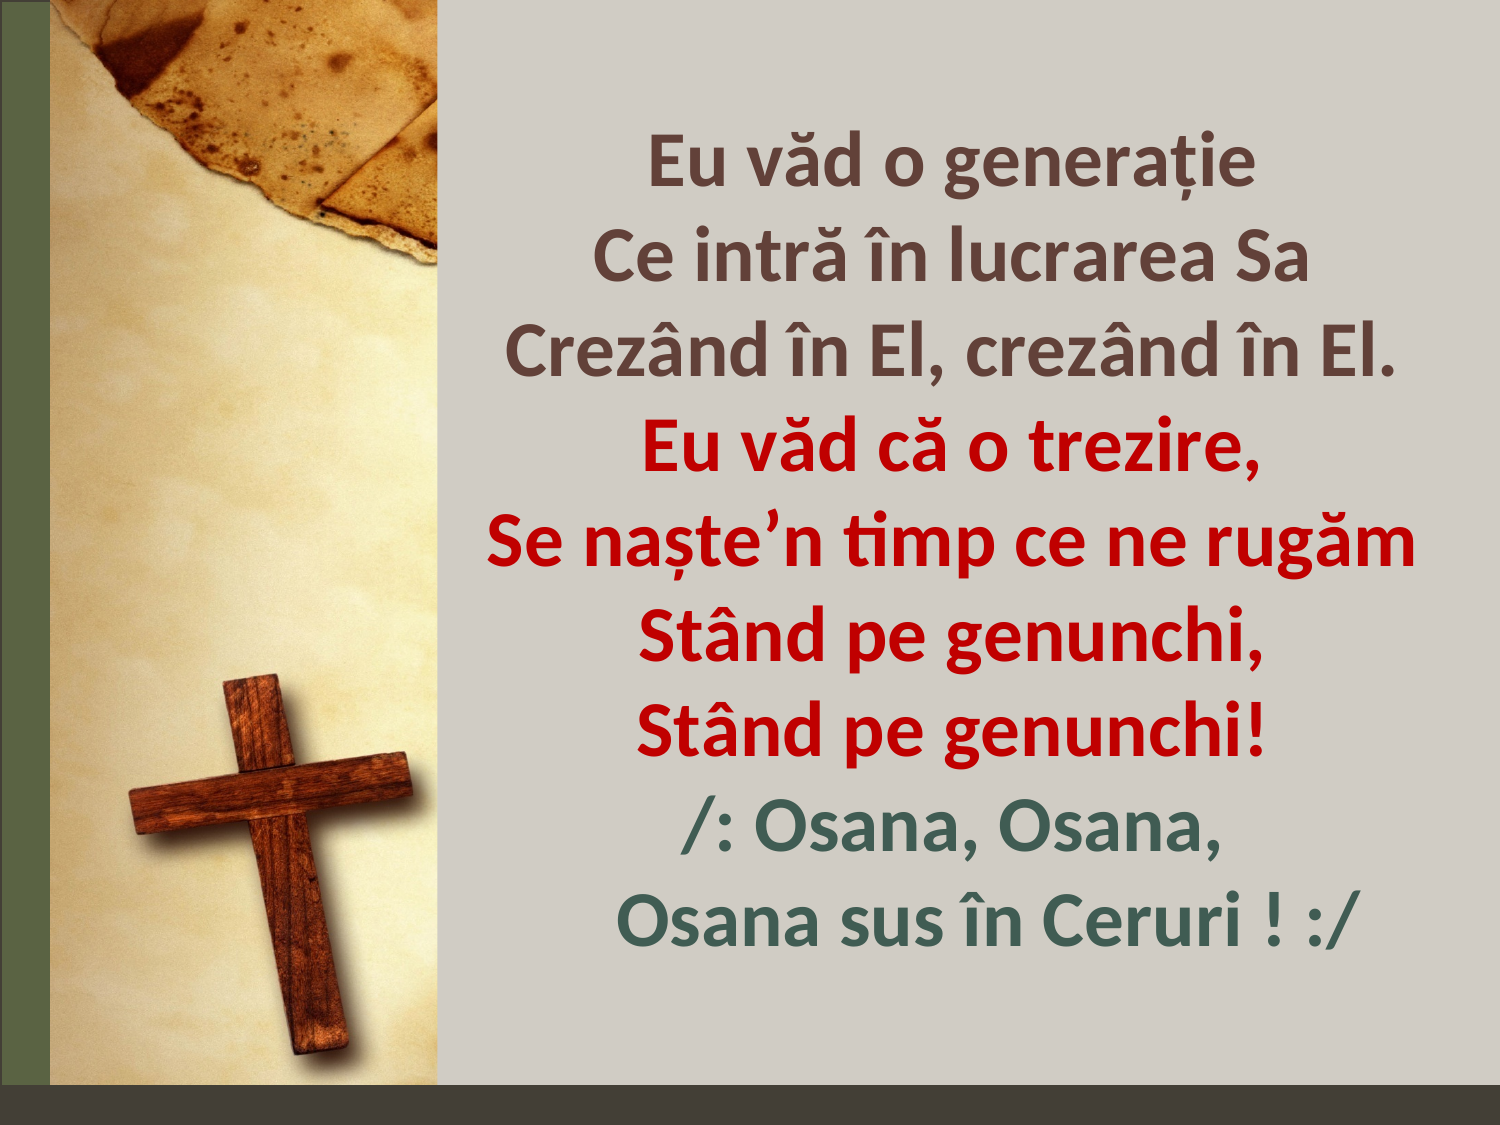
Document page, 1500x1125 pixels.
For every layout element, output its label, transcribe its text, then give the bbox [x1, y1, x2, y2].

picture [50, 0, 438, 1085]
title Eu văd o generaţie Ce intră în lucrarea Sa Crezând în El, crezând în El. Eu văd că o trezire, Se naşte’n timp ce ne rugăm Stând pe genunchi, Stând pe genunchi! /: Osana, Osana, Osana sus în Ceruri ! :/ [405, 99, 1500, 976]
